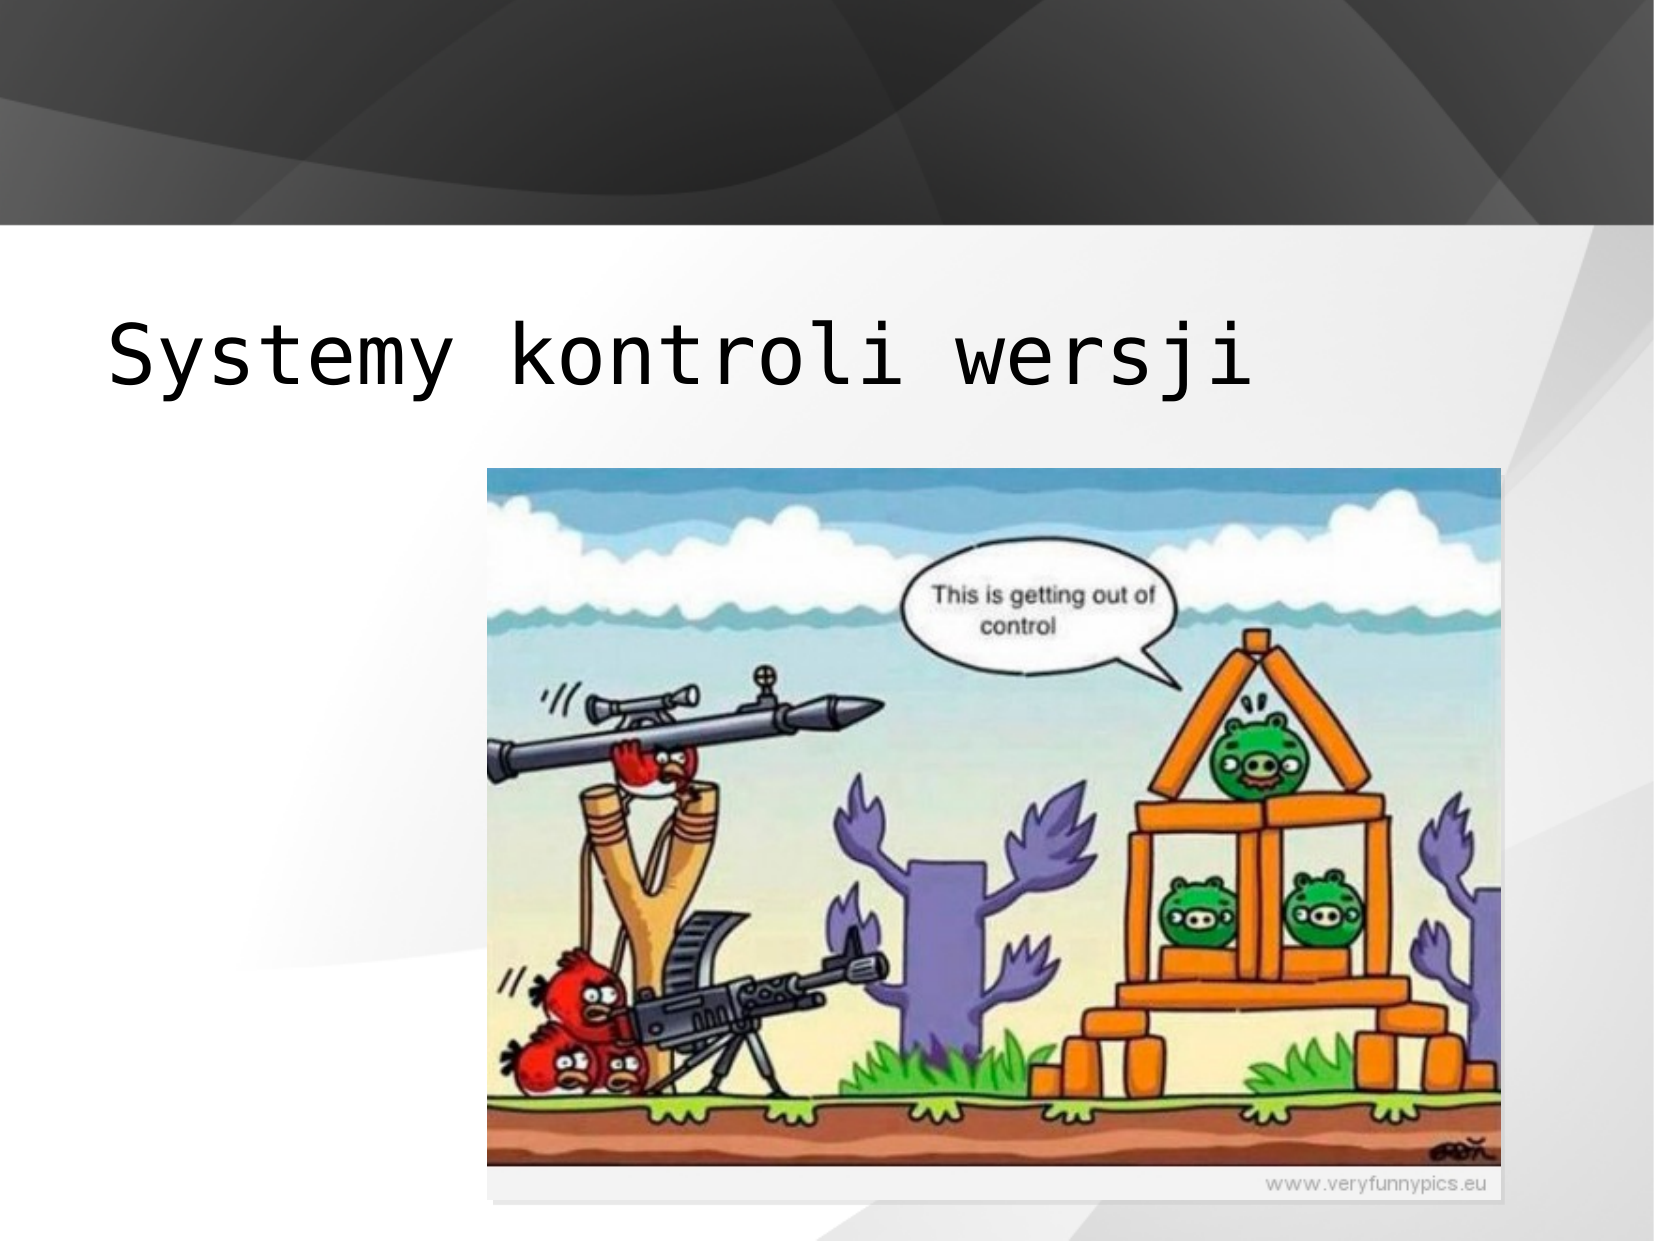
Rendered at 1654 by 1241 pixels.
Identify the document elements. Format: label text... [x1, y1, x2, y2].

picture [0, 0, 1654, 1241]
subtitle Systemy kontroli wersji [0, 0, 1426, 863]
